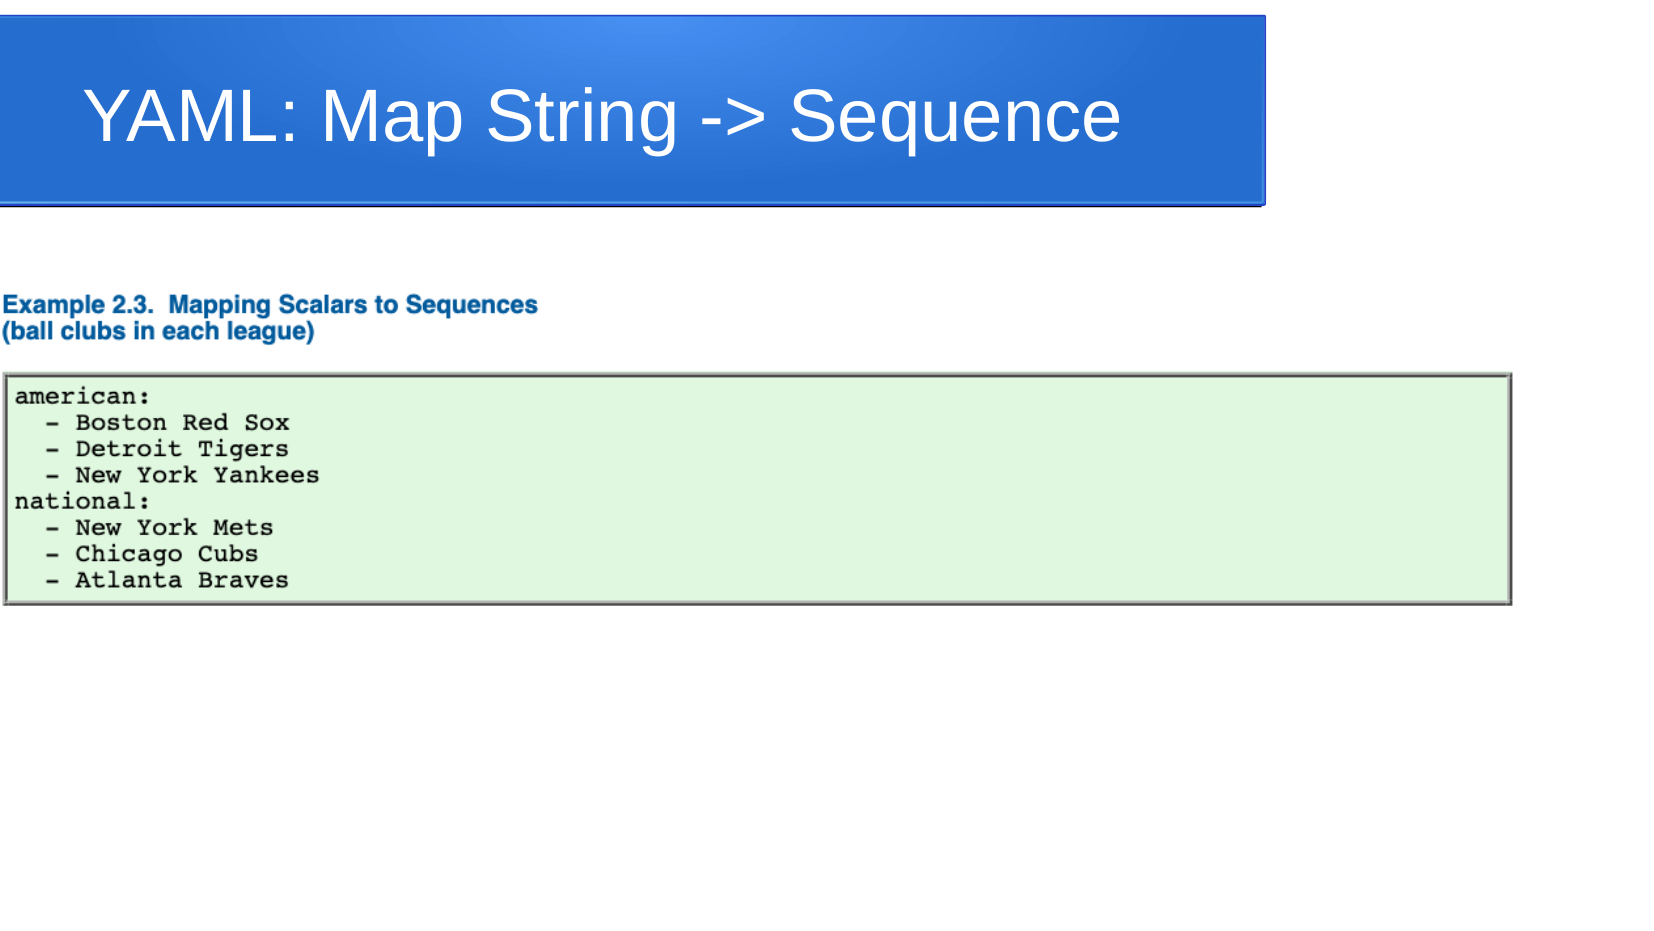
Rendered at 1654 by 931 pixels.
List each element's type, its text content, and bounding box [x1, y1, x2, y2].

text_box YAML: Map String -> Sequence [82, 35, 1235, 189]
picture [0, 266, 1654, 665]
picture [0, 13, 1269, 211]
